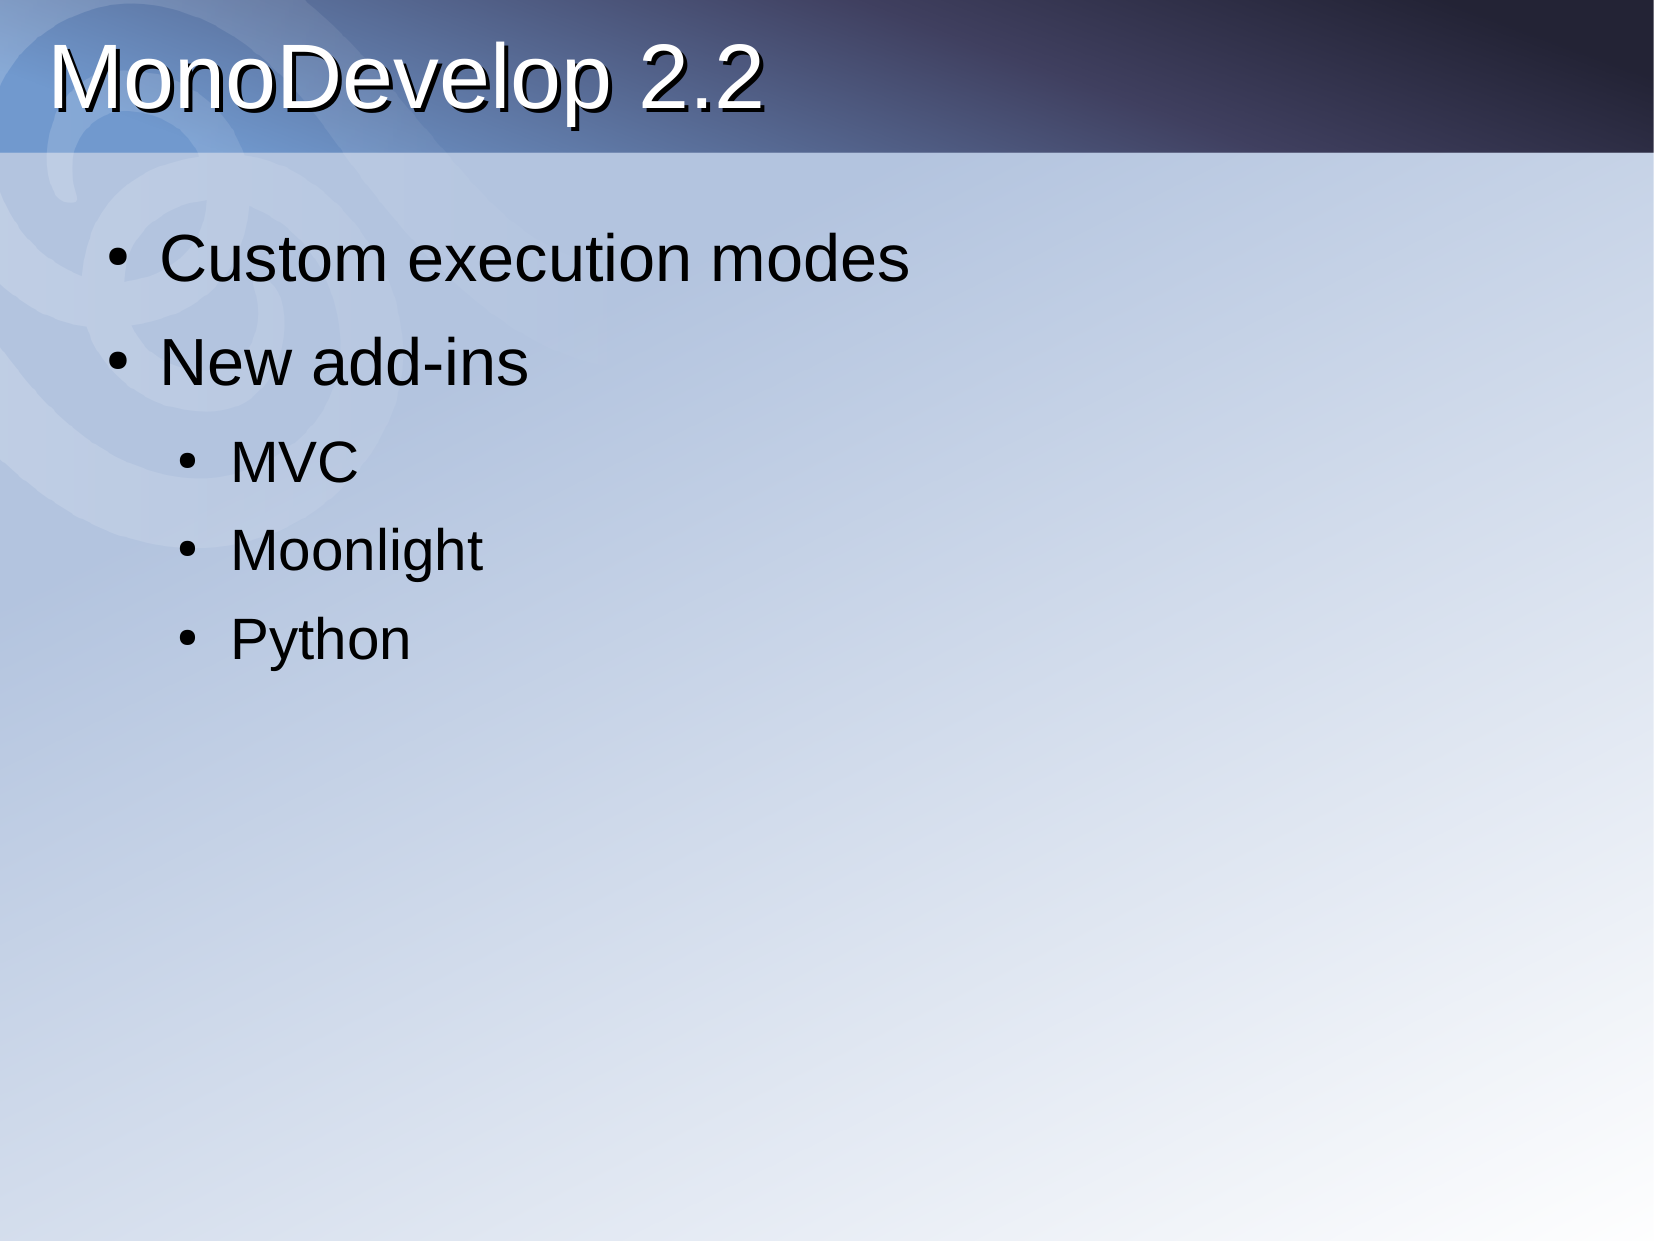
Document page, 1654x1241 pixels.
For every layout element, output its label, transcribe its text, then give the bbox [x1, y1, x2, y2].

picture [0, 0, 1654, 1241]
list Custom execution modes New add-ins MVC Moonlight Python [88, 220, 1625, 1182]
title MonoDevelop 2.2 [47, 17, 1654, 136]
